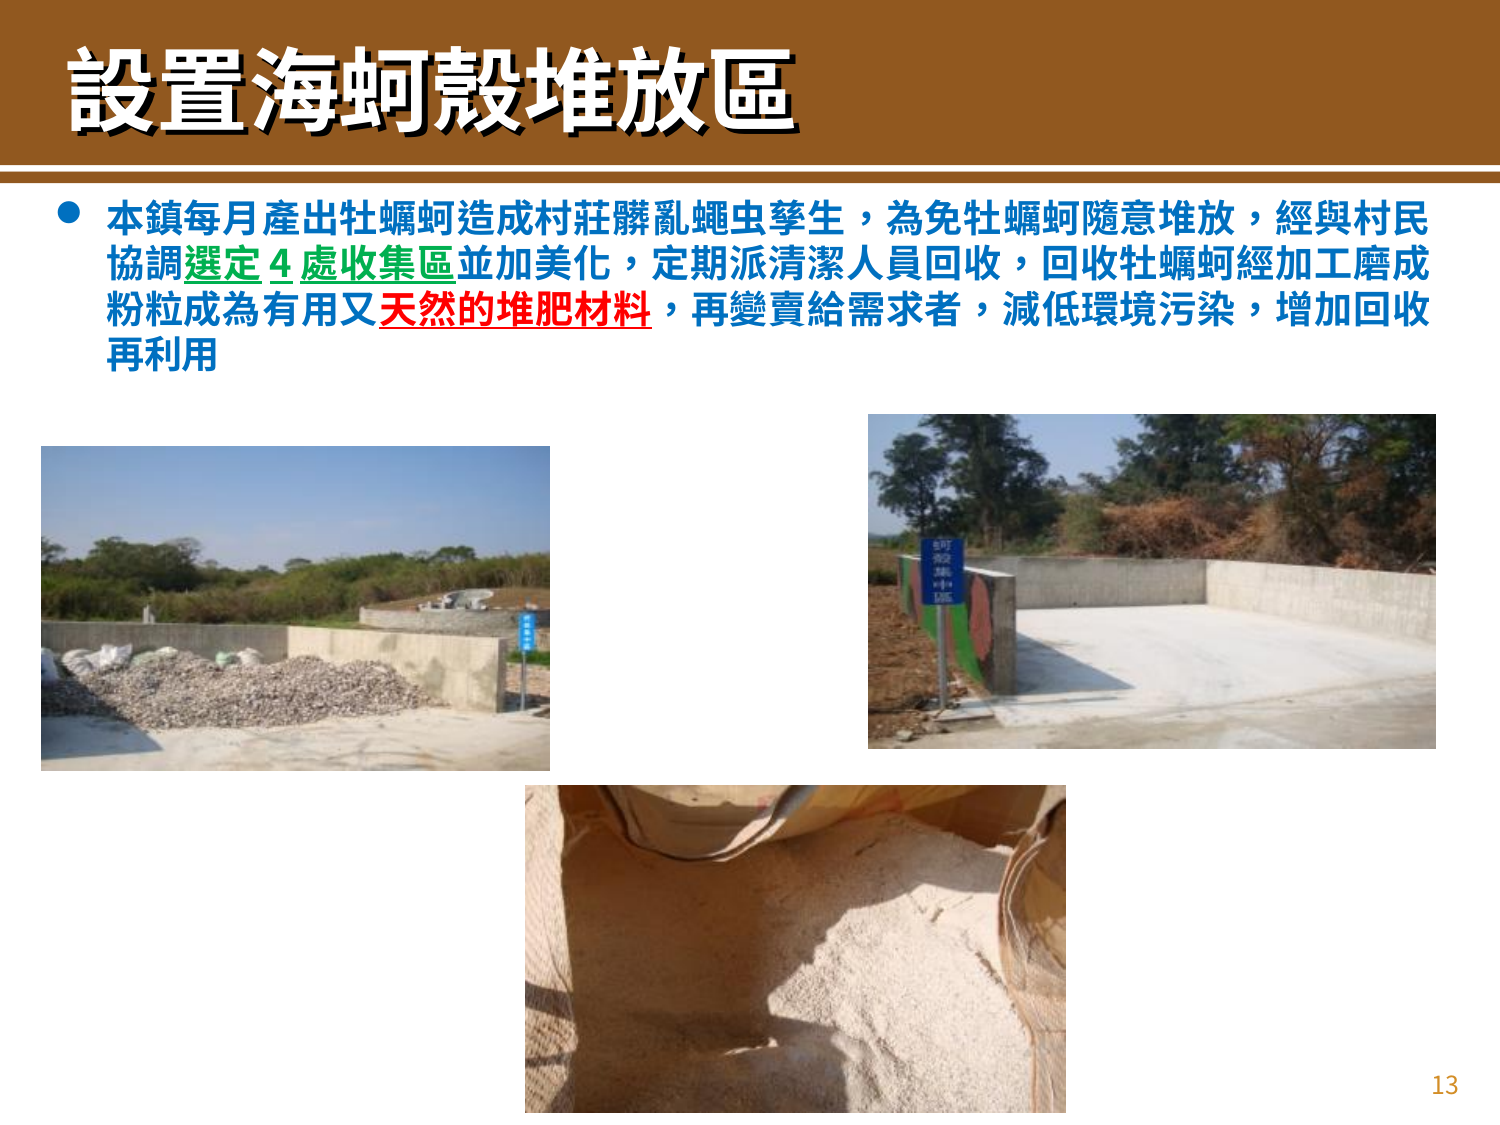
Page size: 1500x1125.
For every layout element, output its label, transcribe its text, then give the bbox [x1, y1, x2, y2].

picture [41, 446, 550, 771]
list 本鎮每月產出牡蠣蚵造成村莊髒亂蠅虫孳生，為免牡蠣蚵隨意堆放，經與村民協調選定4處收集區並加美化，定期派清潔人員回收，回收牡蠣蚵經加工磨成粉粒成為有用又天然的堆肥材料，再變賣給需求者，減低環境污染，增加回收再利用 [17, 186, 1446, 386]
title 設置海蚵殼堆放區 [50, 19, 1476, 157]
picture [868, 414, 1436, 749]
picture [525, 785, 1066, 1113]
text_box <編號> [1350, 1061, 1475, 1103]
